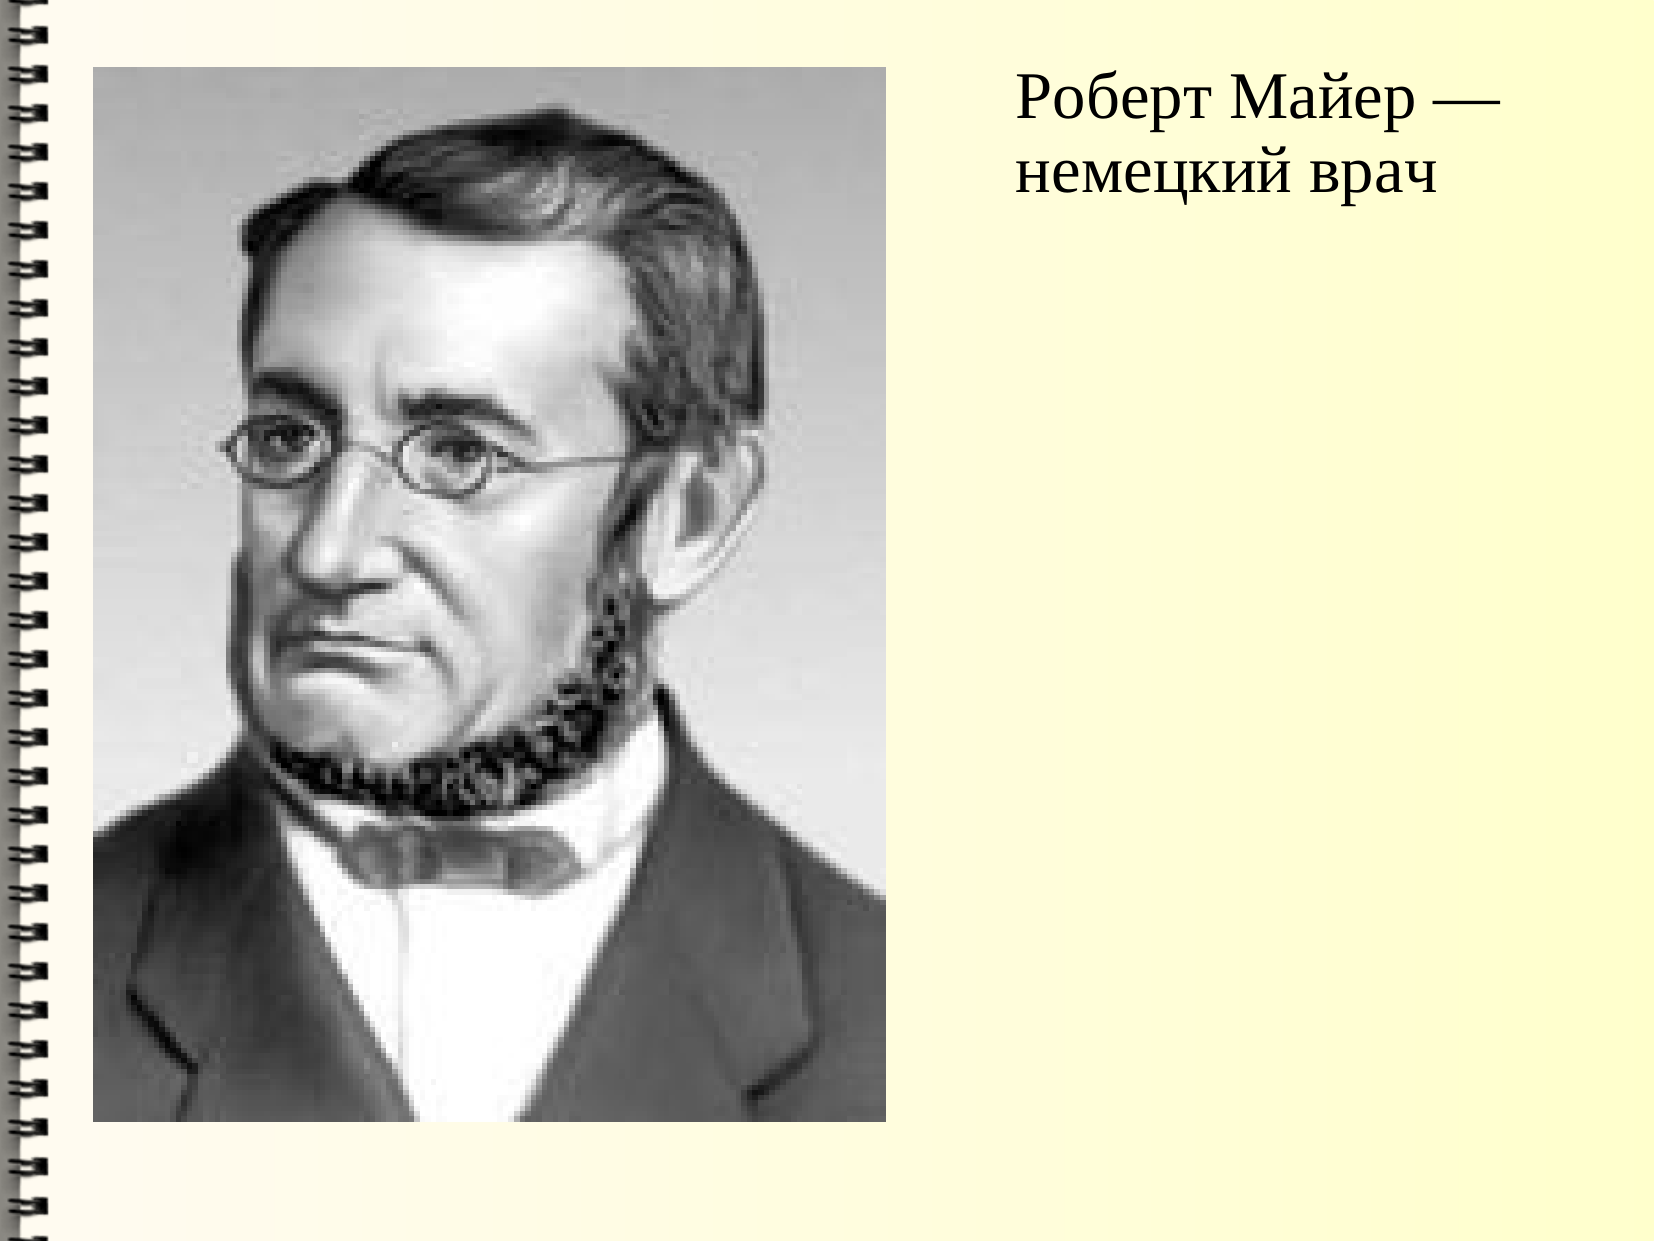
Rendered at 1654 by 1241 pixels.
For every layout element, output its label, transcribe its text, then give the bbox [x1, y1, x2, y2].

picture [0, 0, 1654, 1241]
list Роберт Майер — немецкий врач [944, 59, 1634, 863]
picture [93, 67, 886, 1123]
